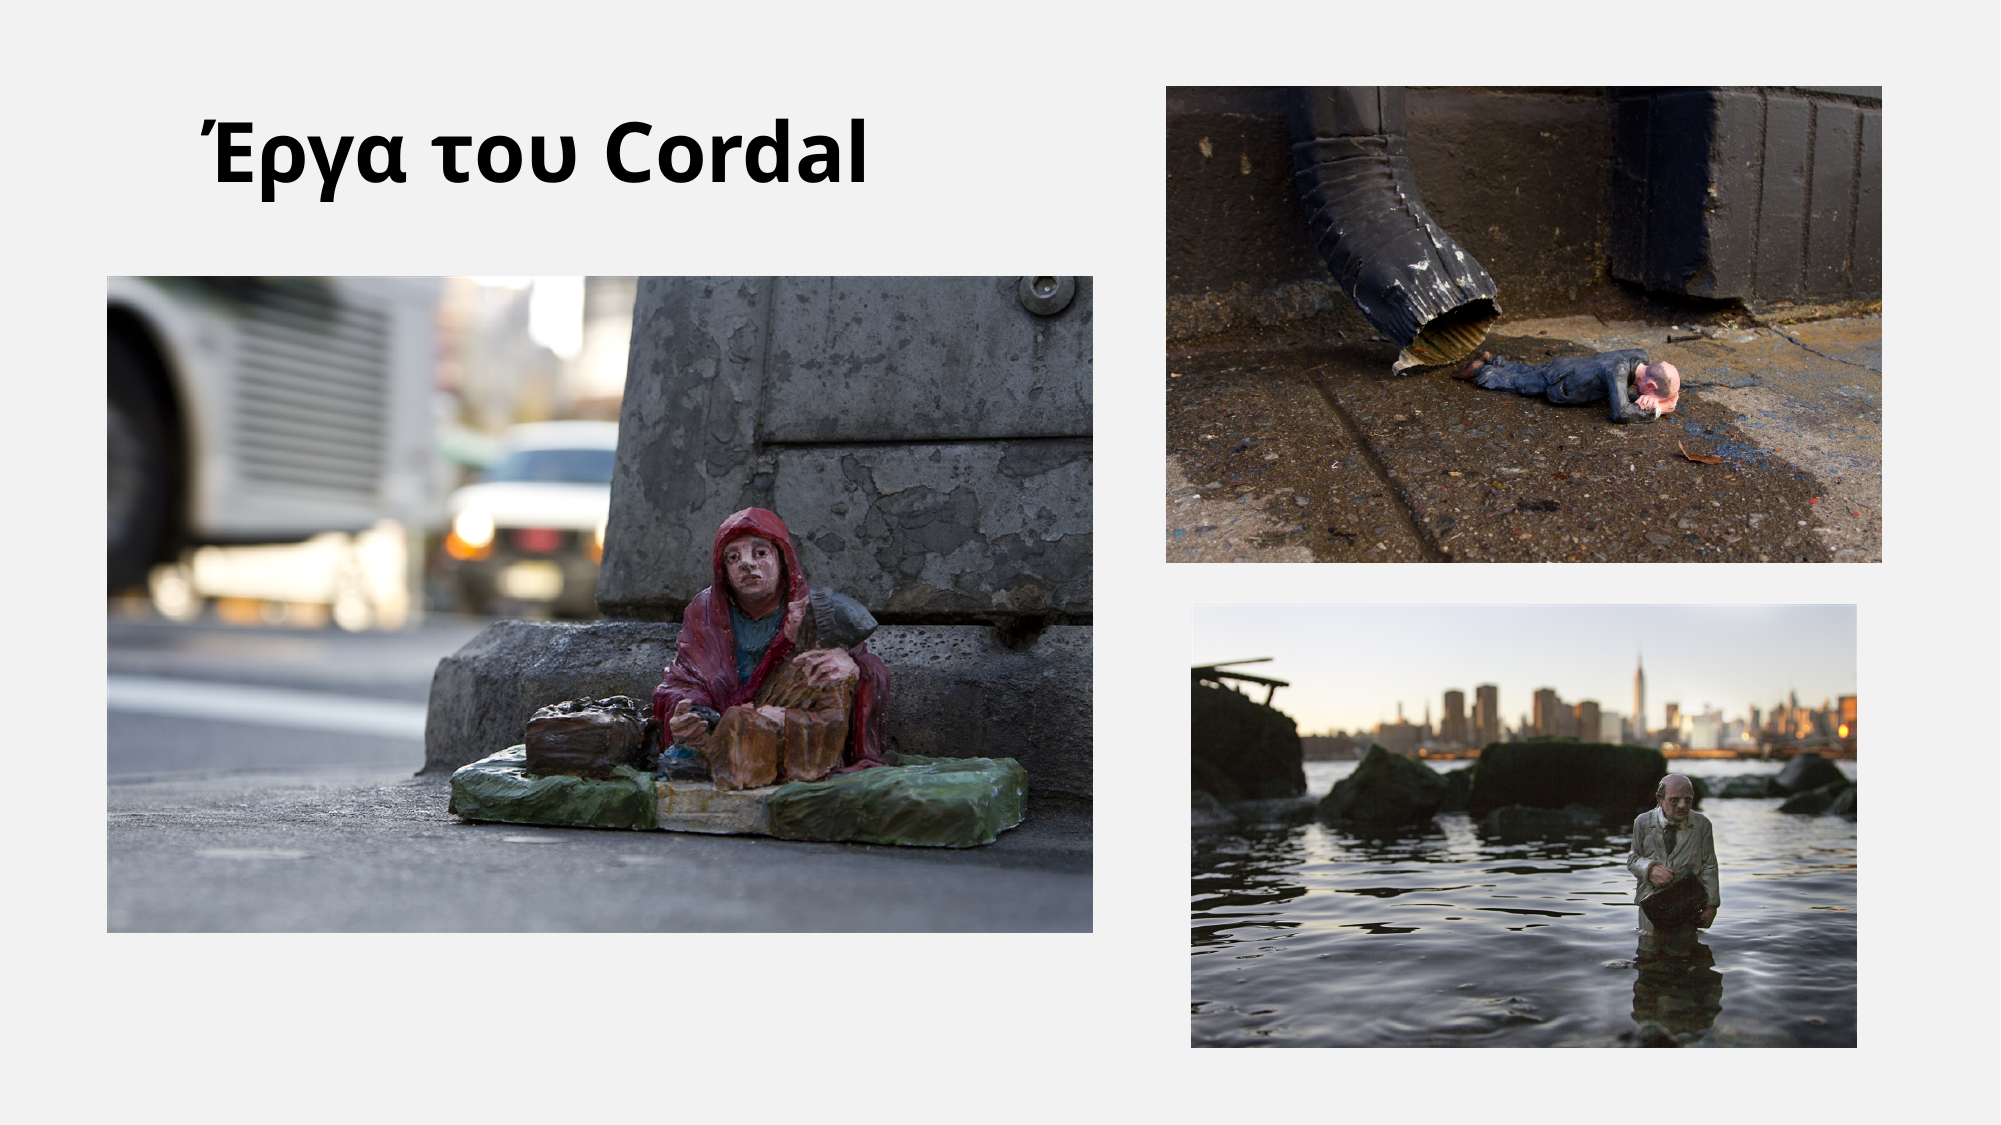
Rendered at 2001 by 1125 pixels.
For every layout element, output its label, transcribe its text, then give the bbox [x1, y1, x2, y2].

picture [1191, 604, 1857, 1048]
text_box Έργα του Cordal [186, 91, 1018, 207]
picture [1166, 86, 1882, 563]
picture [107, 276, 1093, 933]
